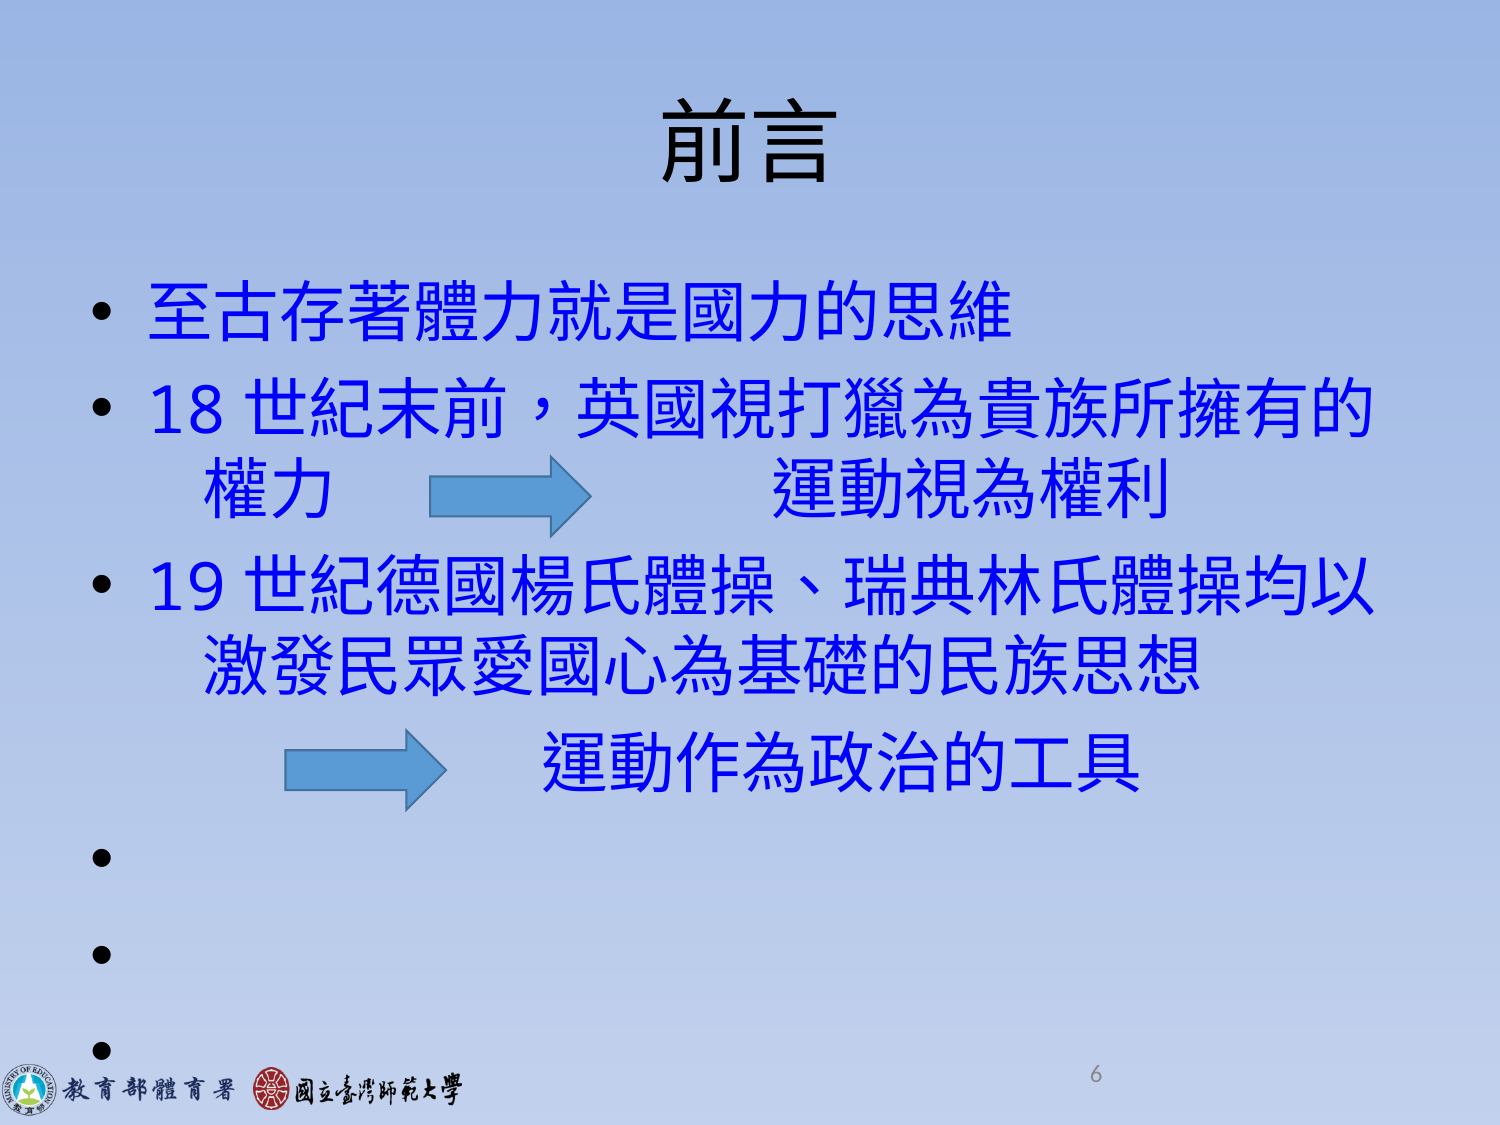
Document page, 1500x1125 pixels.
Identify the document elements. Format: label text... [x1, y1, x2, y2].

text_box [285, 730, 447, 810]
text_box [1074, 1042, 1426, 1103]
text_box [430, 456, 591, 537]
list 至古存著體力就是國力的思維 18世紀末前，英國視打獵為貴族所擁有的權力 運動視為權利 19世紀德國楊氏體操、瑞典林氏體操均以激發民眾愛國心為基礎的民族思想 運動作為政治的工具 [75, 262, 1426, 1005]
title 前言 [75, 45, 1426, 233]
